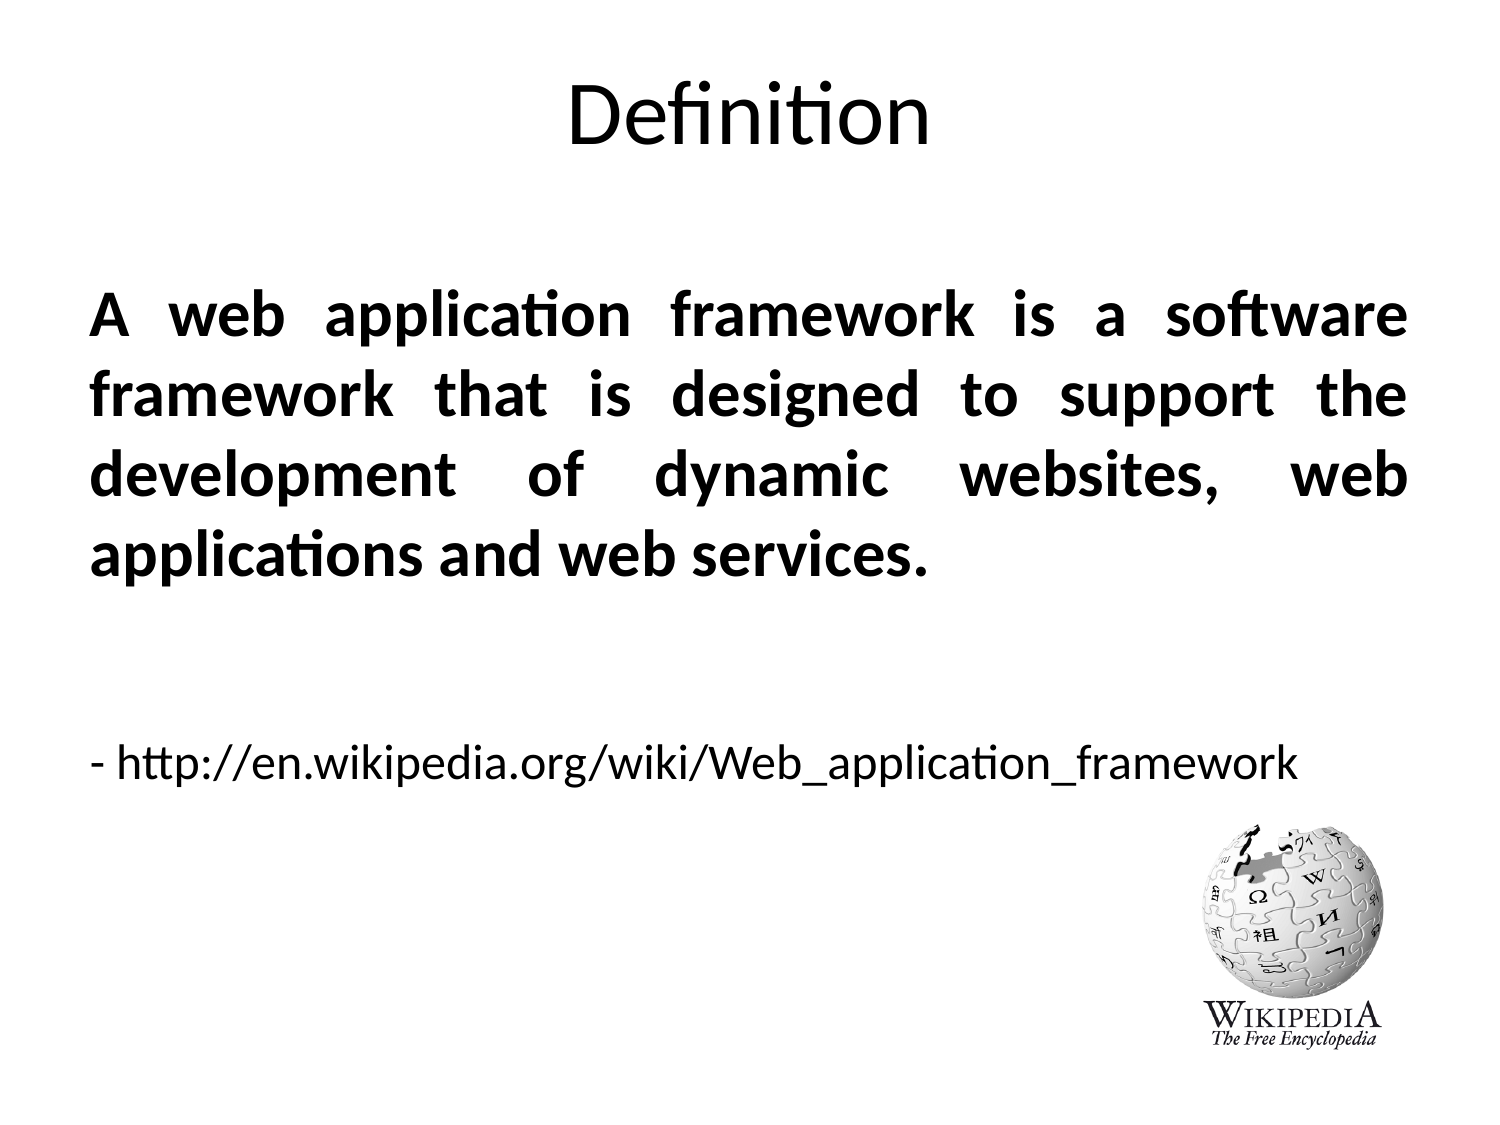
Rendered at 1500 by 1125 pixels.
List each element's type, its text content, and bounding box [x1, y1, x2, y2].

list A web application framework is a software framework that is designed to support the development of dynamic websites, web applications and web services. - http://en.wikipedia.org/wiki/Web_application_framework [75, 262, 1425, 1005]
title Definition [75, 45, 1425, 233]
picture [1200, 822, 1388, 1051]
